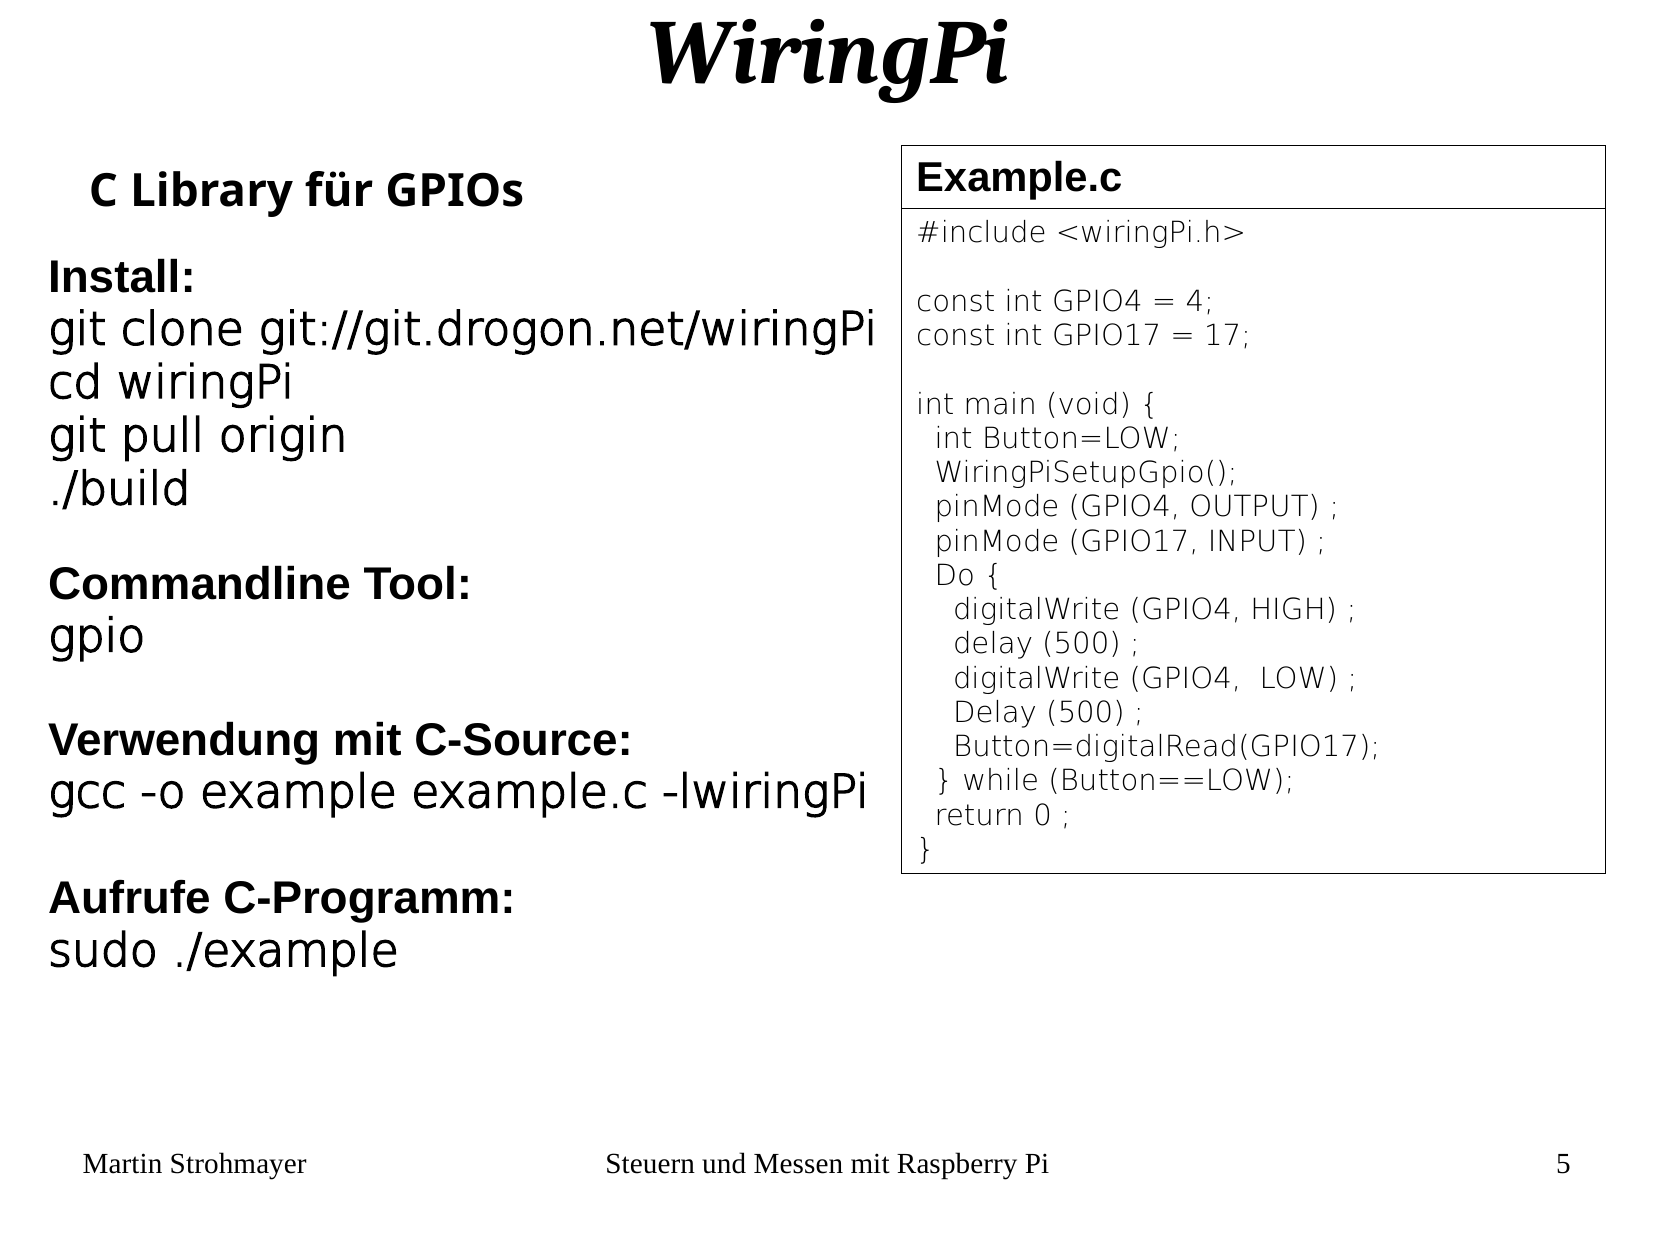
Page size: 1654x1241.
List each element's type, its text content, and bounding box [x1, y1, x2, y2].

text_box #include <wiringPi.h> const int GPIO4 = 4; const int GPIO17 = 17; int main (void) { int Button=LOW; WiringPiSetupGpio(); pinMode (GPIO4, OUTPUT) ; pinMode (GPIO17, INPUT) ; Do { digitalWrite (GPIO4, HIGH) ; delay (500) ; digitalWrite (GPIO4, LOW) ; Delay (500) ; Button=digitalRead(GPIO17); } while (Button==LOW); return 0 ; } [901, 209, 1606, 874]
text_box Install: git clone git://git.drogon.net/wiringPi cd wiringPi git pull origin ./build Commandline Tool: gpio Verwendung mit C-Source: gcc -o example example.c -lwiringPi Aufrufe C-Programm: sudo ./example [33, 243, 902, 1099]
text_box C Library für GPIOs [74, 107, 981, 243]
text_box Example.c [901, 145, 1606, 209]
title WiringPi [3, 0, 1654, 108]
